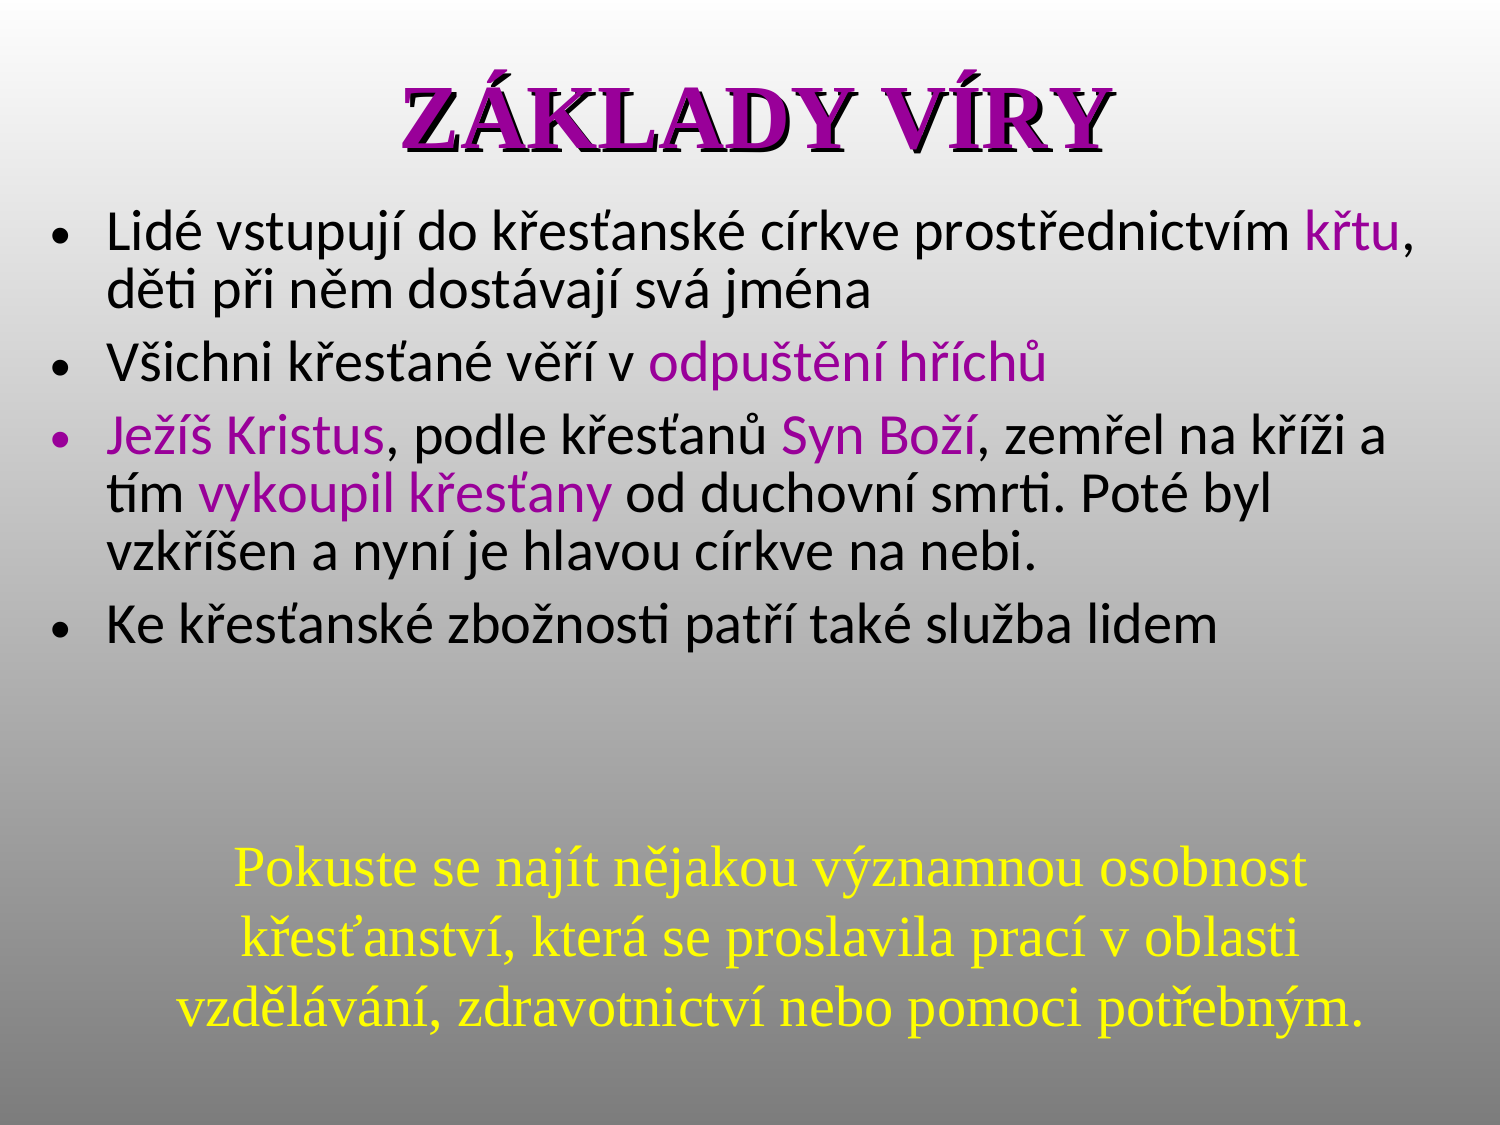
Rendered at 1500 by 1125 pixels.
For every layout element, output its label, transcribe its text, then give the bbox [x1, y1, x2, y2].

list Lidé vstupují do křesťanské církve prostřednictvím křtu, děti při něm dostávají svá jména Všichni křesťané věří v odpuštění hříchů Ježíš Kristus, podle křesťanů Syn Boží, zemřel na kříži a tím vykoupil křesťany od duchovní smrti. Poté byl vzkříšen a nyní je hlavou církve na nebi. Ke křesťanské zbožnosti patří také služba lidem [35, 199, 1465, 833]
title ZÁKLADY VÍRY [82, 23, 1433, 199]
text_box Pokuste se najít nějakou významnou osobnost křesťanství, která se proslavila prací v oblasti vzdělávání, zdravotnictví nebo pomoci potřebným. [88, 820, 1454, 1046]
